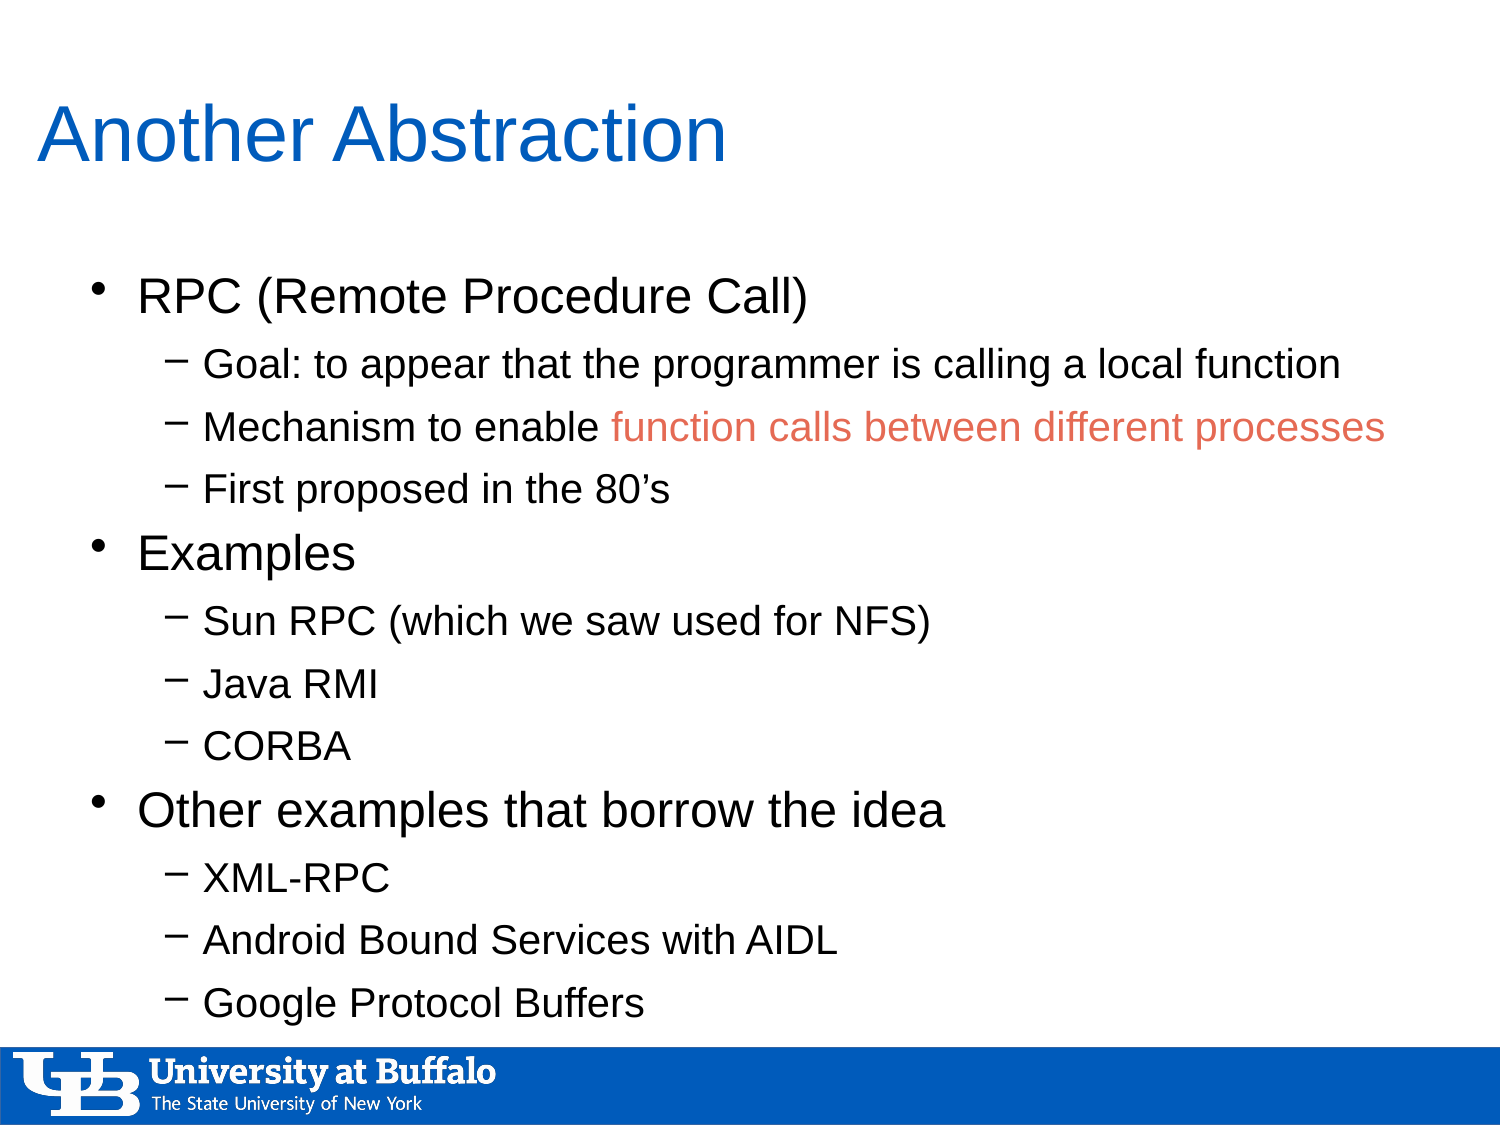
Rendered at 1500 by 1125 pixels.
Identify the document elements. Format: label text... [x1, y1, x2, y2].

list RPC (Remote Procedure Call) Goal: to appear that the programmer is calling a local function Mechanism to enable function calls between different processes First proposed in the 80’s Examples Sun RPC (which we saw used for NFS) Java RMI CORBA Other examples that borrow the idea XML-RPC Android Bound Services with AIDL Google Protocol Buffers [75, 263, 1425, 916]
picture [13, 1052, 496, 1116]
title Another Abstraction [37, 40, 1388, 228]
